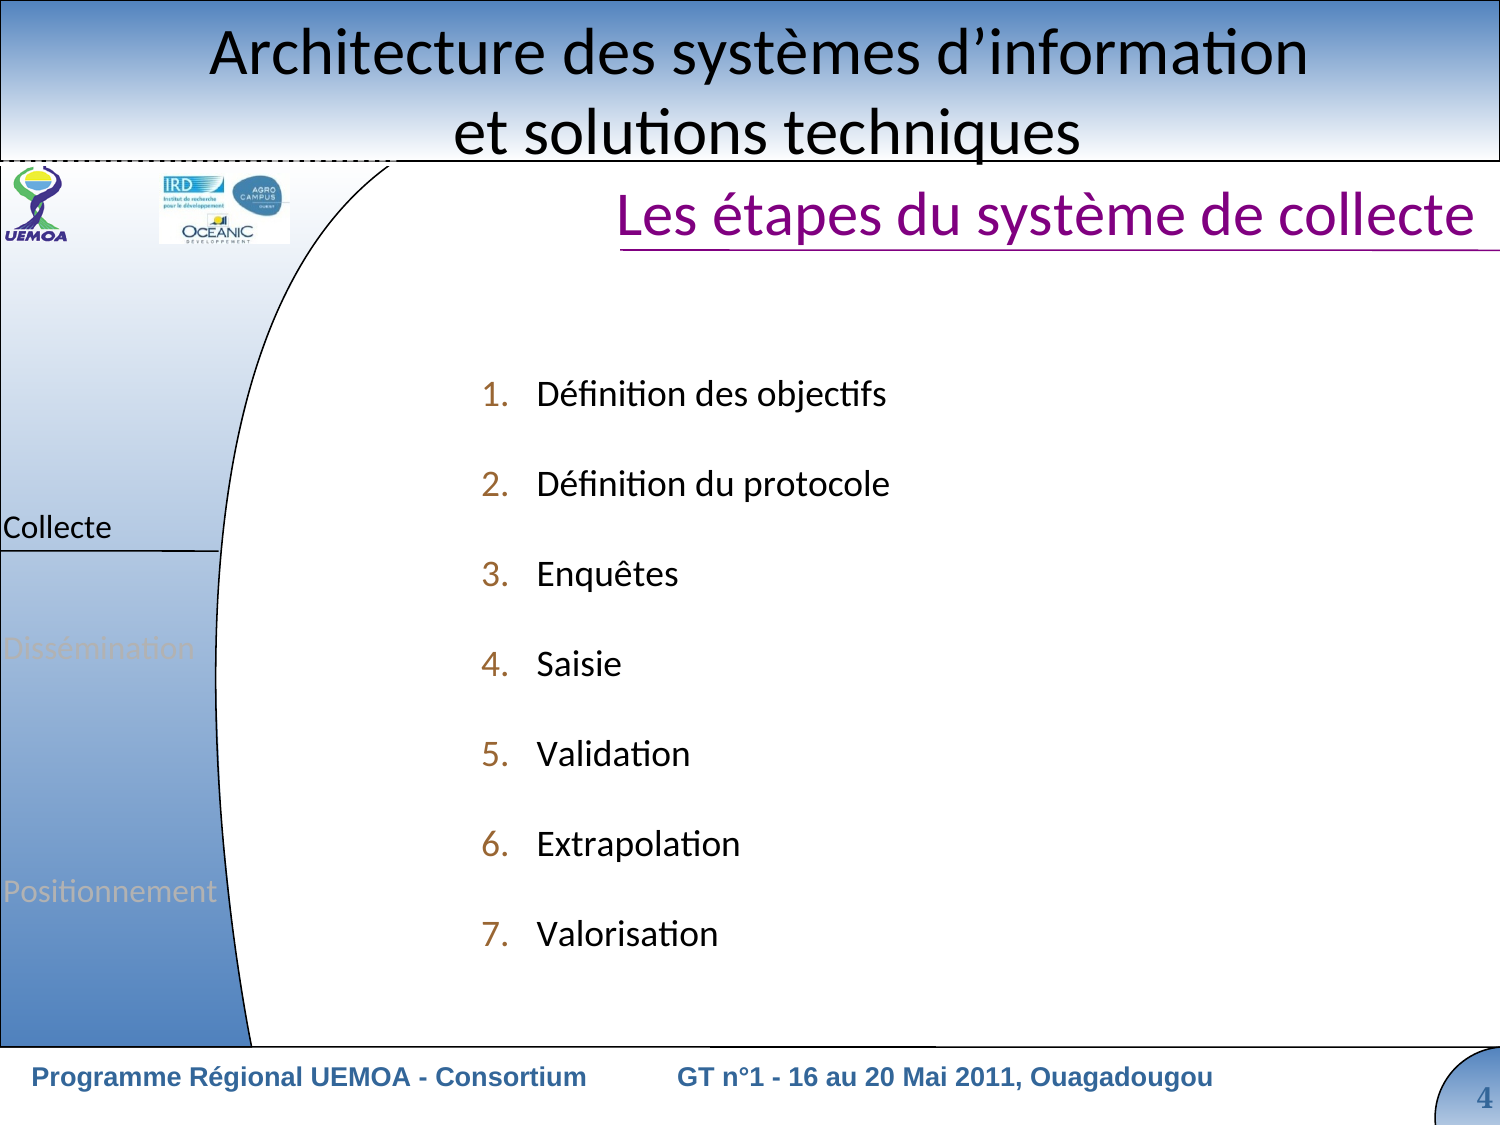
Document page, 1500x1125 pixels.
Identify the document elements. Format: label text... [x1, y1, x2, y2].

text_box Architecture des systèmes d’information et solutions techniques [53, 0, 1483, 161]
text_box Définition des objectifs Définition du protocole Enquêtes Saisie Validation Extrapolation Valorisation [466, 361, 1217, 963]
picture [0, 166, 73, 244]
text_box Les étapes du système de collecte [265, 165, 1500, 256]
text_box Collecte Dissémination Positionnement [0, 497, 314, 1039]
picture [159, 173, 265, 244]
